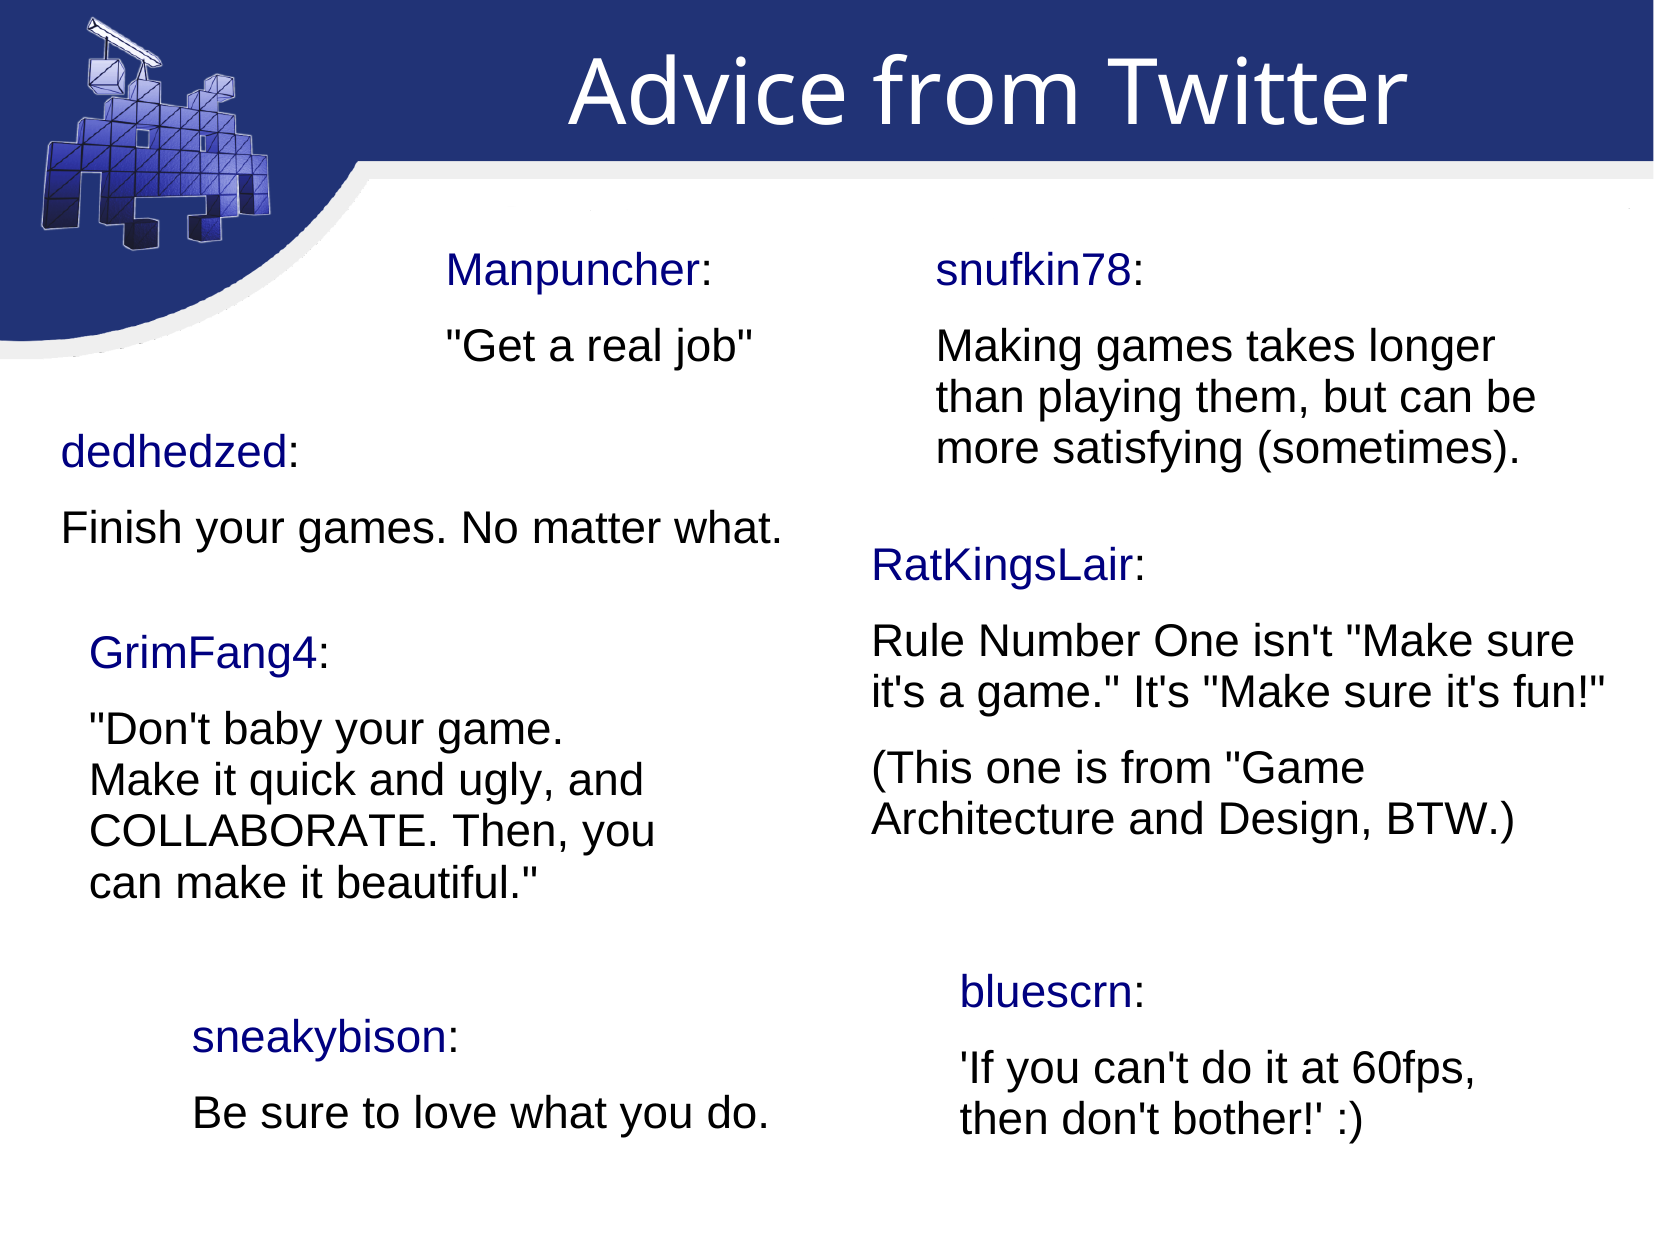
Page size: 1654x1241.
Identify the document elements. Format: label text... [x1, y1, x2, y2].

title Advice from Twitter [354, 29, 1625, 148]
text_box dedhedzed: Finish your games. No matter what. [45, 418, 827, 562]
text_box snufkin78: Making games takes longer than playing them, but can be more satisfying (sometimes). [920, 236, 1595, 502]
text_box sneakybison: Be sure to love what you do. [177, 1003, 803, 1147]
picture [0, 0, 1654, 443]
text_box Manpuncher: "Get a real job" [430, 236, 798, 418]
text_box bluescrn: 'If you can't do it at 60fps, then don't bother!' :) [944, 958, 1565, 1152]
text_box RatKingsLair: Rule Number One isn't "Make sure it's a game." It's "Make sure it's fun!" (This one is from "Game Architecture and Design, BTW.) [856, 531, 1625, 886]
text_box GrimFang4: "Don't baby your game. Make it quick and ugly, and COLLABORATE. Then, you can make it beautiful." [73, 619, 680, 916]
